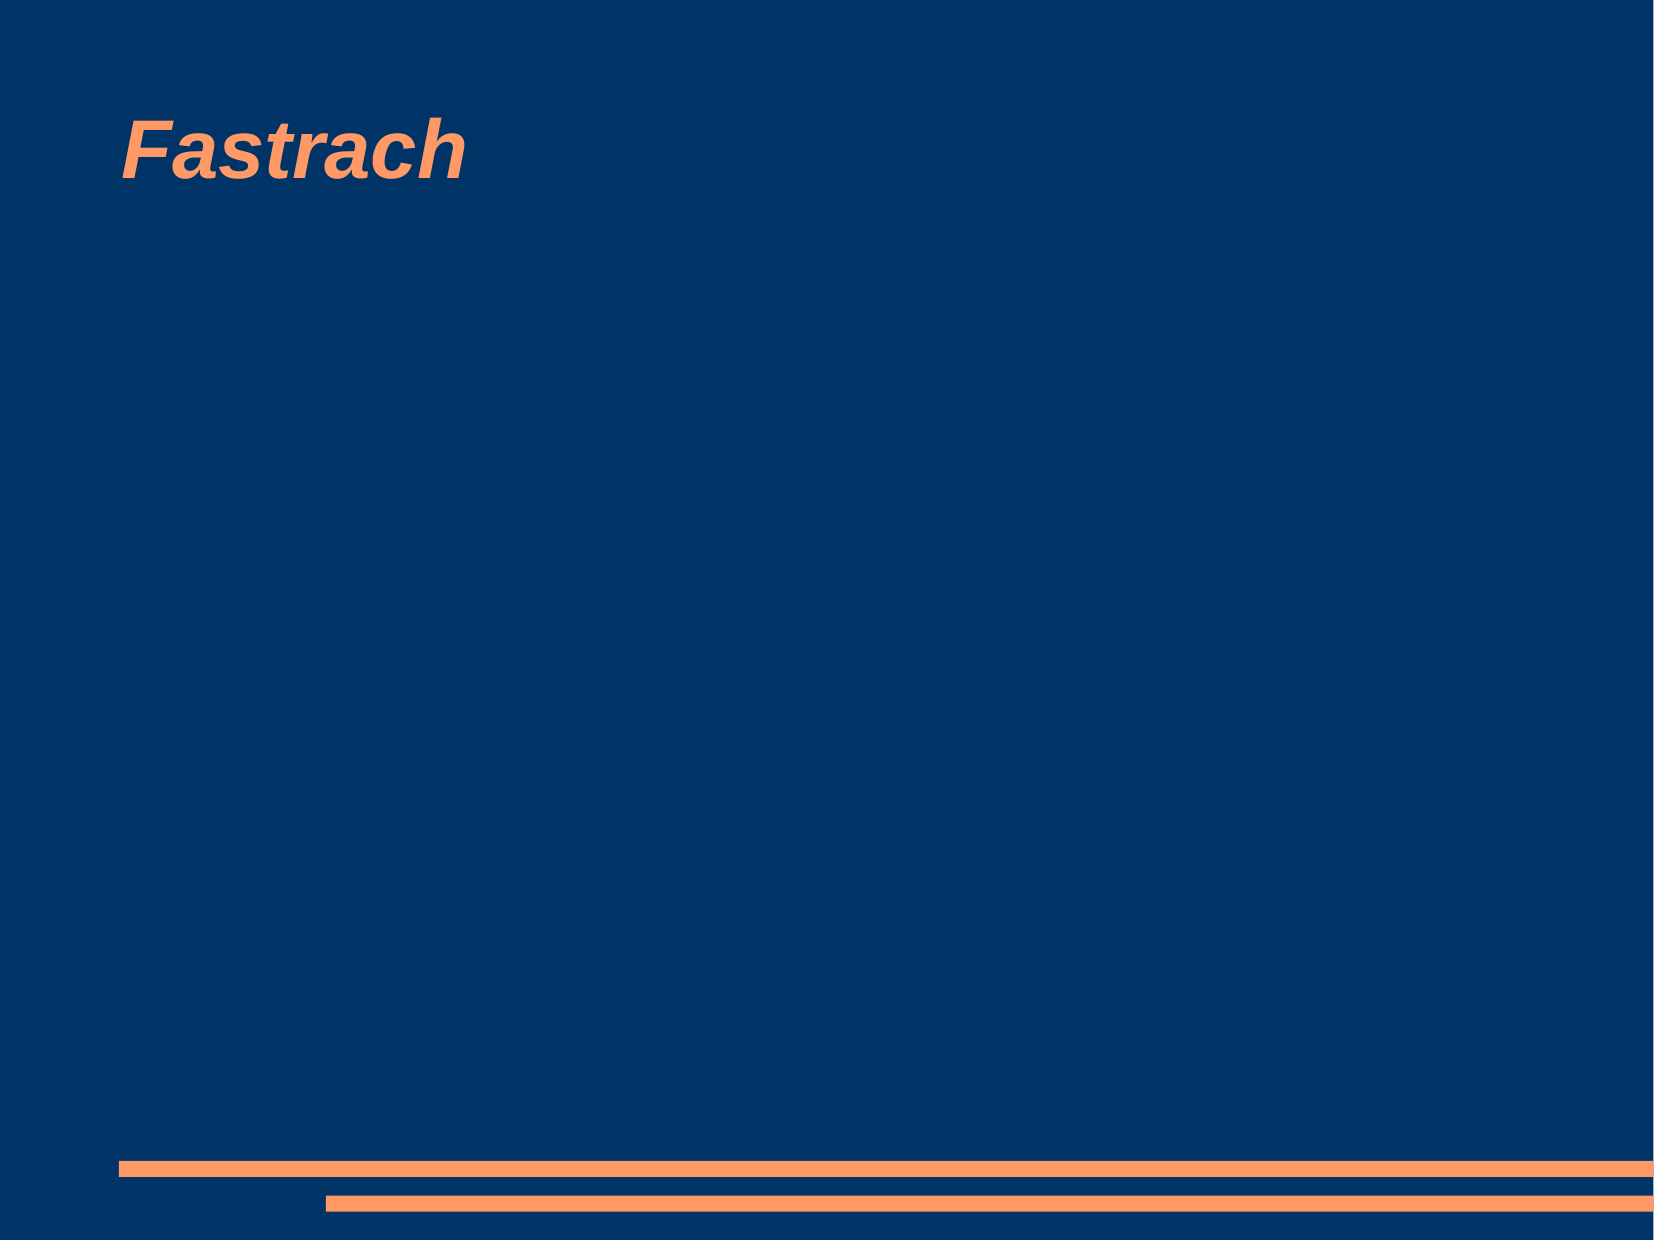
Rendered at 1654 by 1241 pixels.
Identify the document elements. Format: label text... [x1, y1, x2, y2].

title Fastrach [121, 53, 1534, 247]
